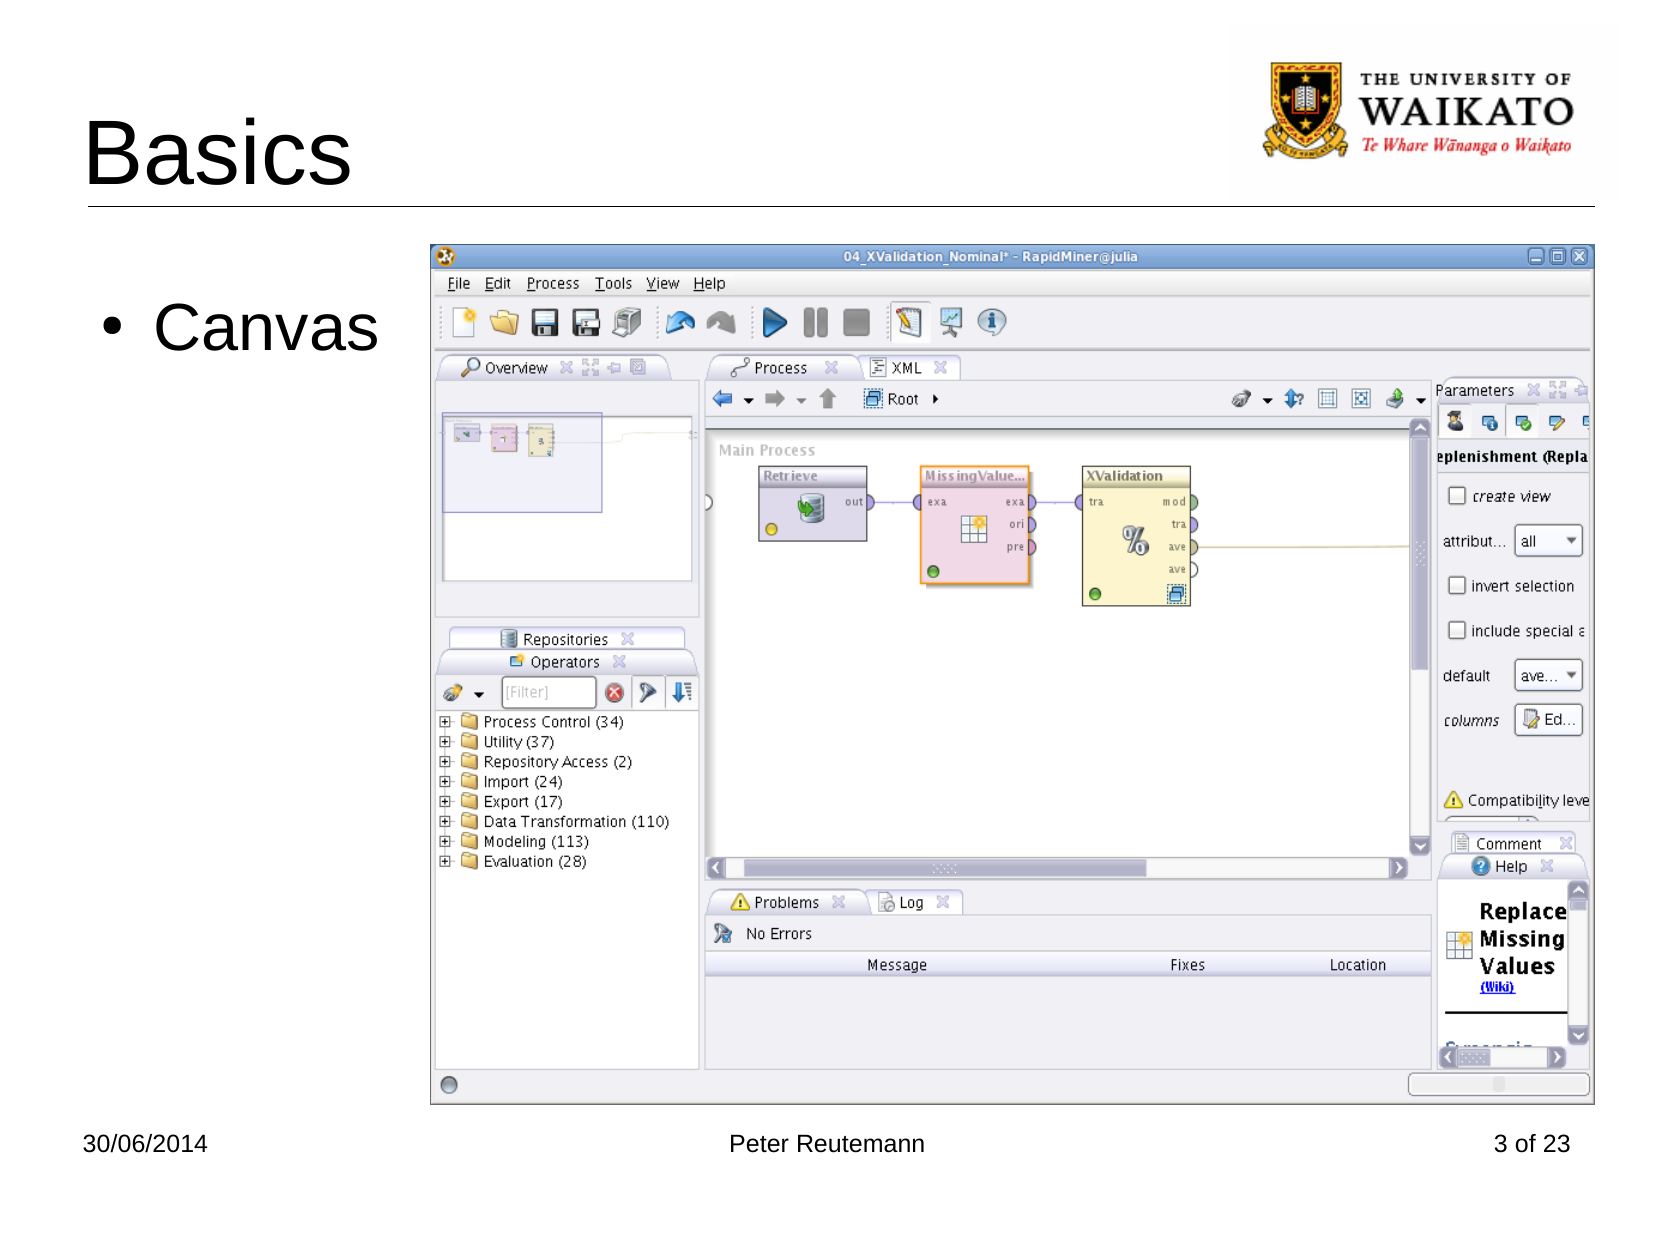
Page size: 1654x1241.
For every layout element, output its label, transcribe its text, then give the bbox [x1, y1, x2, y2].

picture [1228, 24, 1619, 201]
picture [430, 244, 1595, 1105]
list Canvas [82, 290, 430, 1010]
title Basics [82, 49, 1571, 257]
